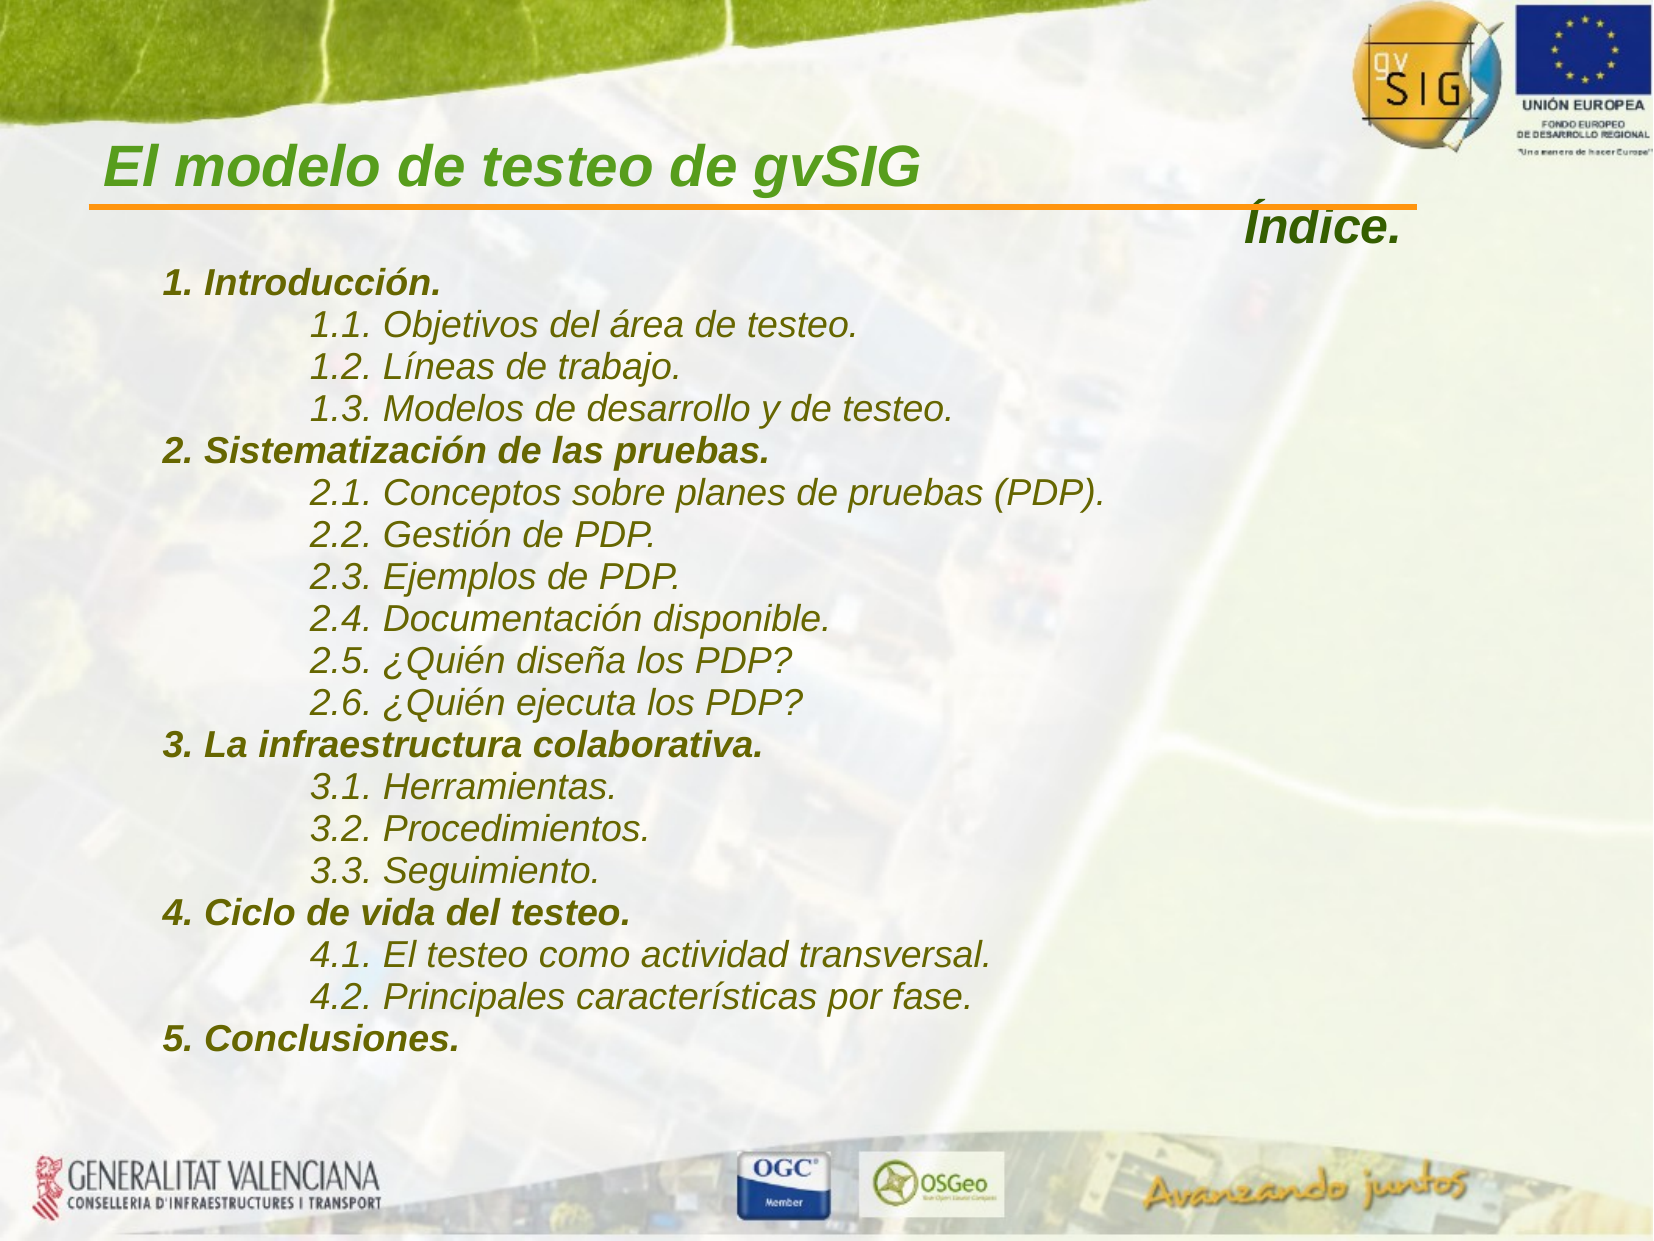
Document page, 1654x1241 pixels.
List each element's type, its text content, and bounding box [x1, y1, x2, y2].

picture [0, 0, 1653, 1241]
text_box El modelo de testeo de gvSIG Índice. [88, 126, 1418, 279]
text_box 1. Introducción. 1.1. Objetivos del área de testeo. 1.2. Líneas de trabajo. 1.3. Modelos de desarrollo y de testeo. 2. Sistematización de las pruebas. 2.1. Conceptos sobre planes de pruebas (PDP). 2.2. Gestión de PDP. 2.3. Ejemplos de PDP. 2.4. Documentación disponible. 2.5. ¿Quién diseña los PDP? 2.6. ¿Quién ejecuta los PDP? 3. La infraestructura colaborativa. 3.1. Herramientas. 3.2. Procedimientos. 3.3. Seguimiento. 4. Ciclo de vida del testeo. 4.1. El testeo como actividad transversal. 4.2. Principales características por fase. 5. Conclusiones. [147, 254, 1477, 1224]
